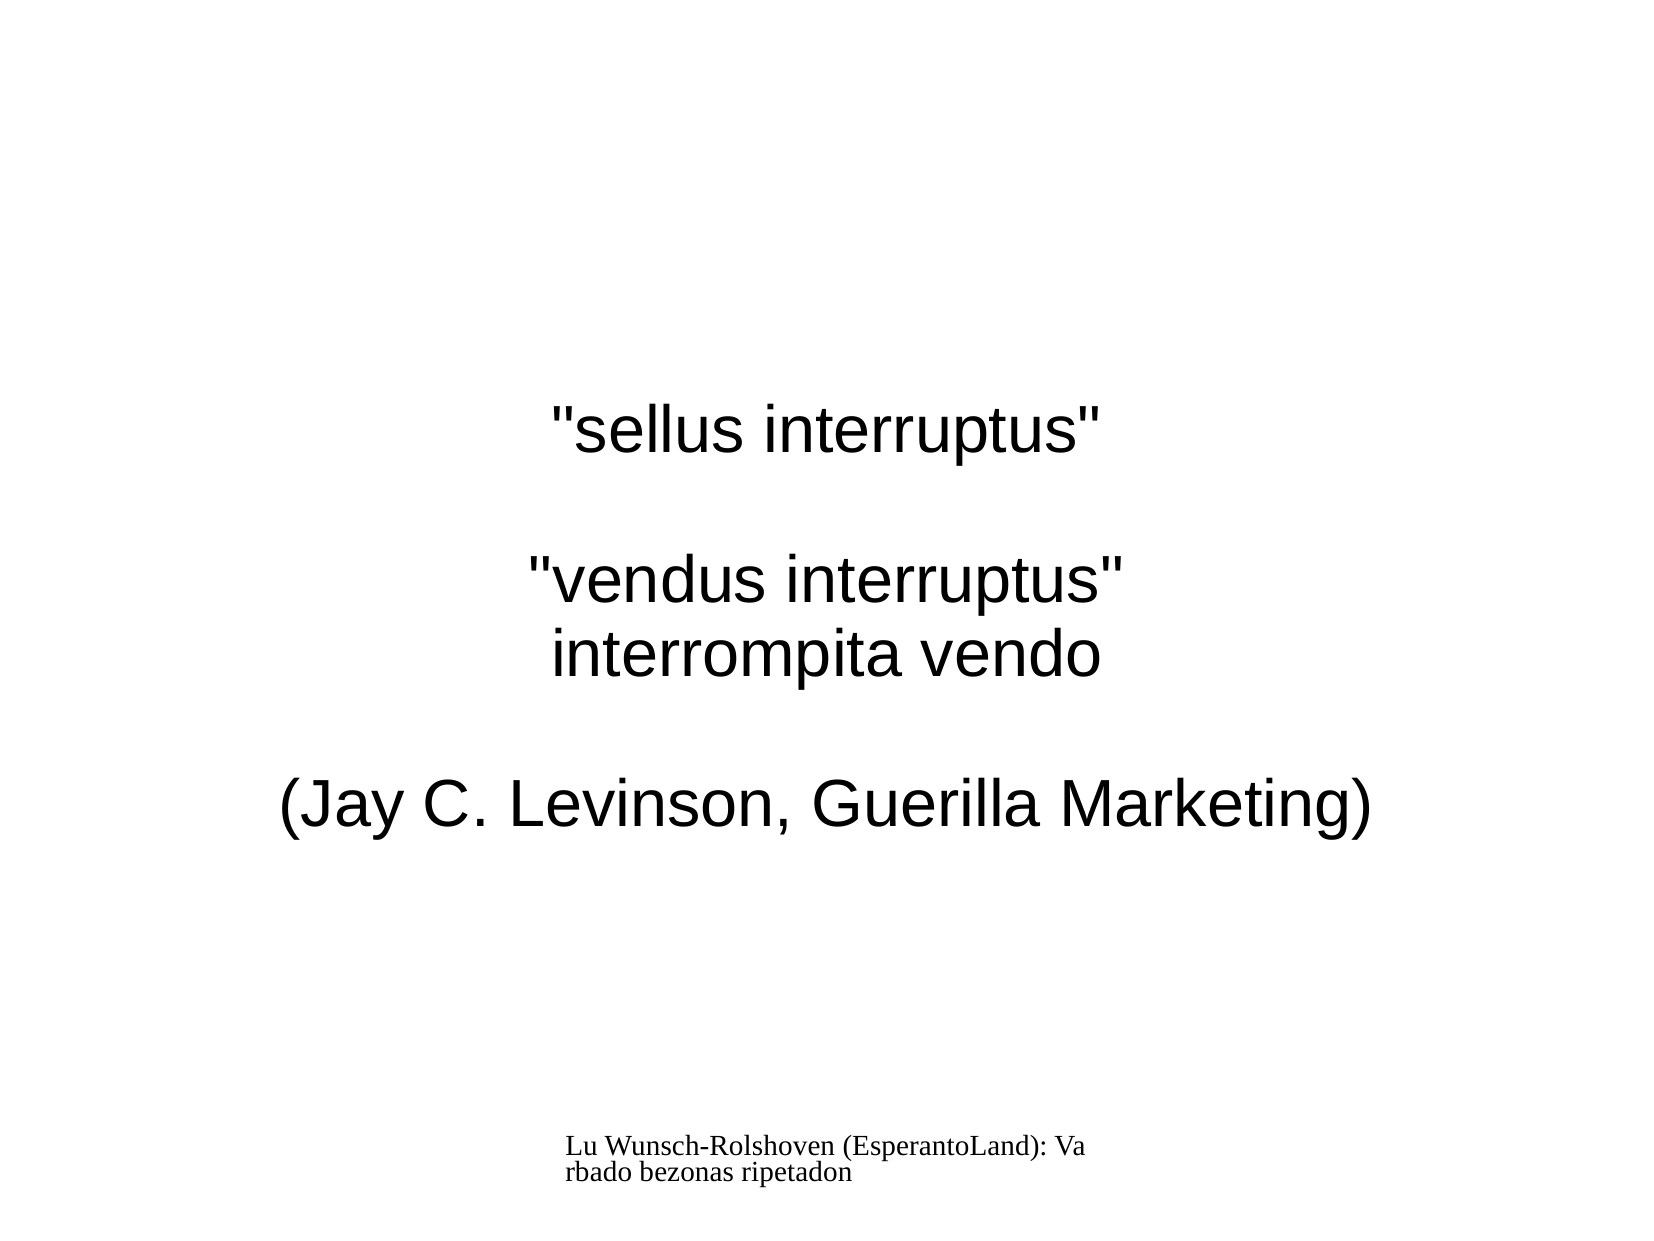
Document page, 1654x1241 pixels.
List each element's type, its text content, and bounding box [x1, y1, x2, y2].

subtitle "sellus interruptus" "vendus interruptus" interrompita vendo (Jay C. Levinson, Guerilla Marketing) [82, 49, 1571, 1109]
